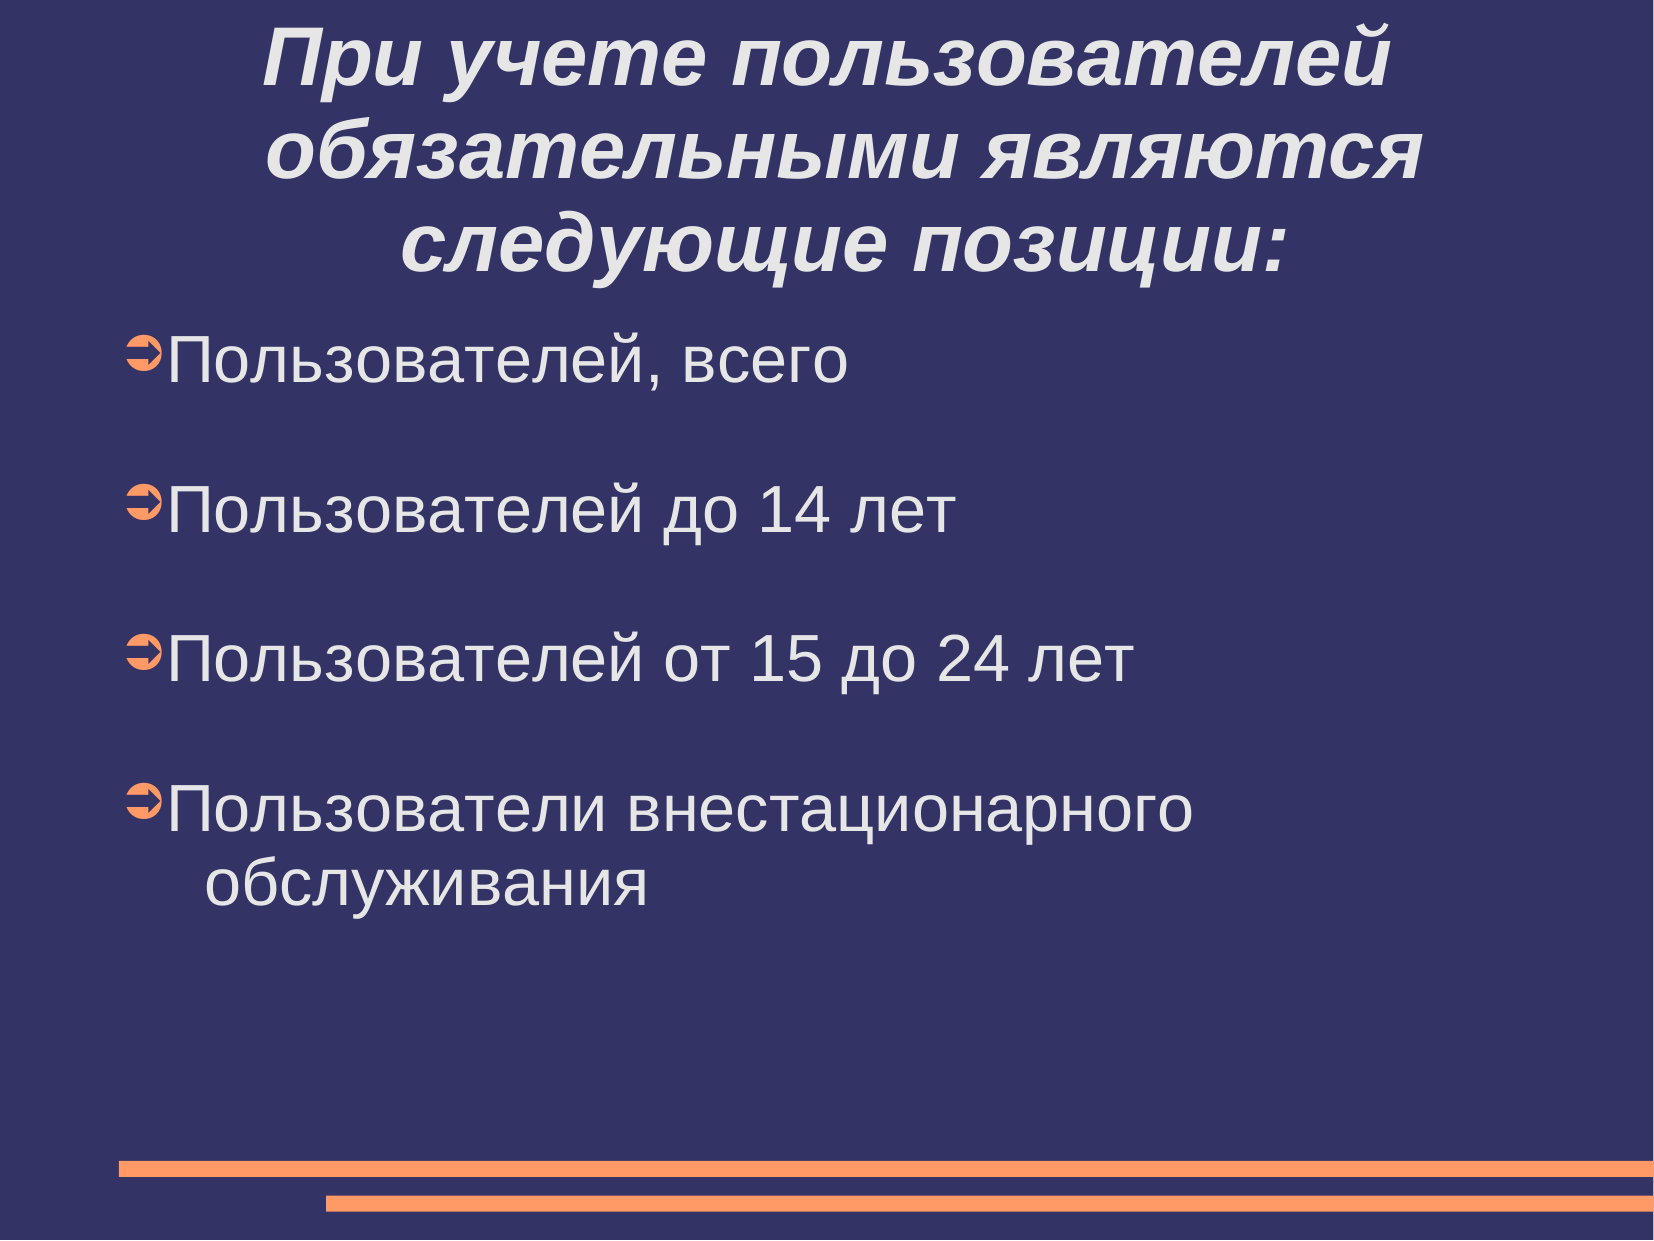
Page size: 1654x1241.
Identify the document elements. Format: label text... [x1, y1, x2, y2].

title При учете пользователей обязательными являются следующие позиции: [121, 10, 1534, 290]
list Пользователей, всего Пользователей до 14 лет Пользователей от 15 до 24 лет Пользователи внестационарного обслуживания [121, 322, 1561, 1118]
